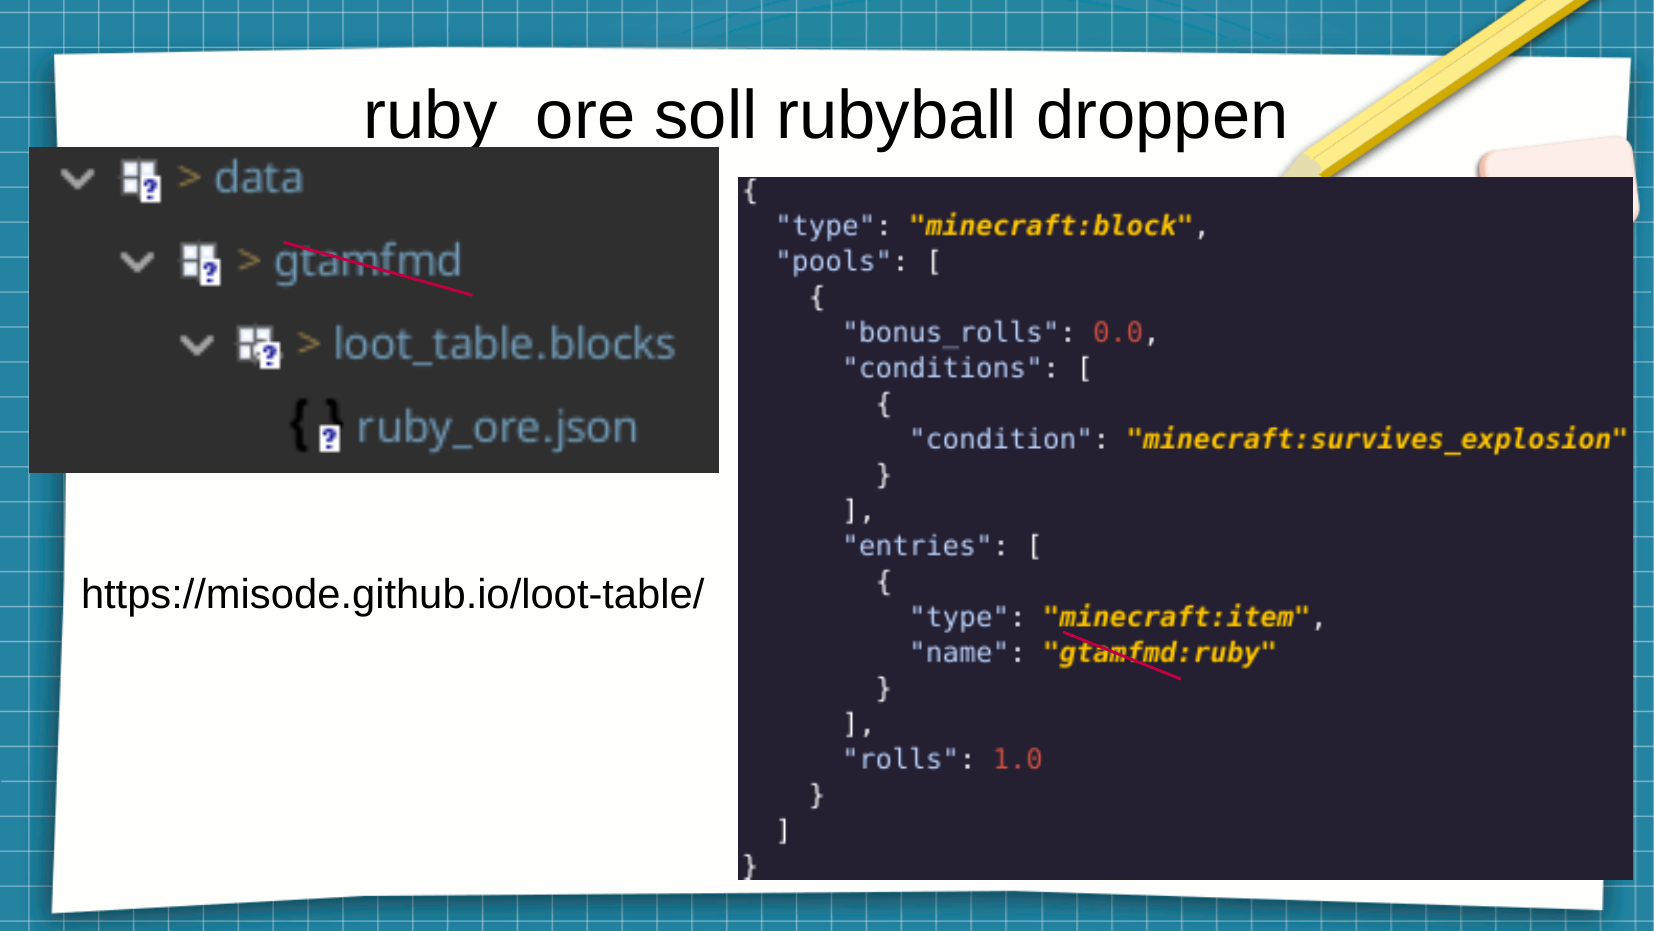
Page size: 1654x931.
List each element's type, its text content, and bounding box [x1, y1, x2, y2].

title ruby_ore soll rubyball droppen [82, 37, 1571, 193]
text_box https://misode.github.io/loot-table/ [59, 563, 738, 621]
picture [0, 0, 1654, 931]
